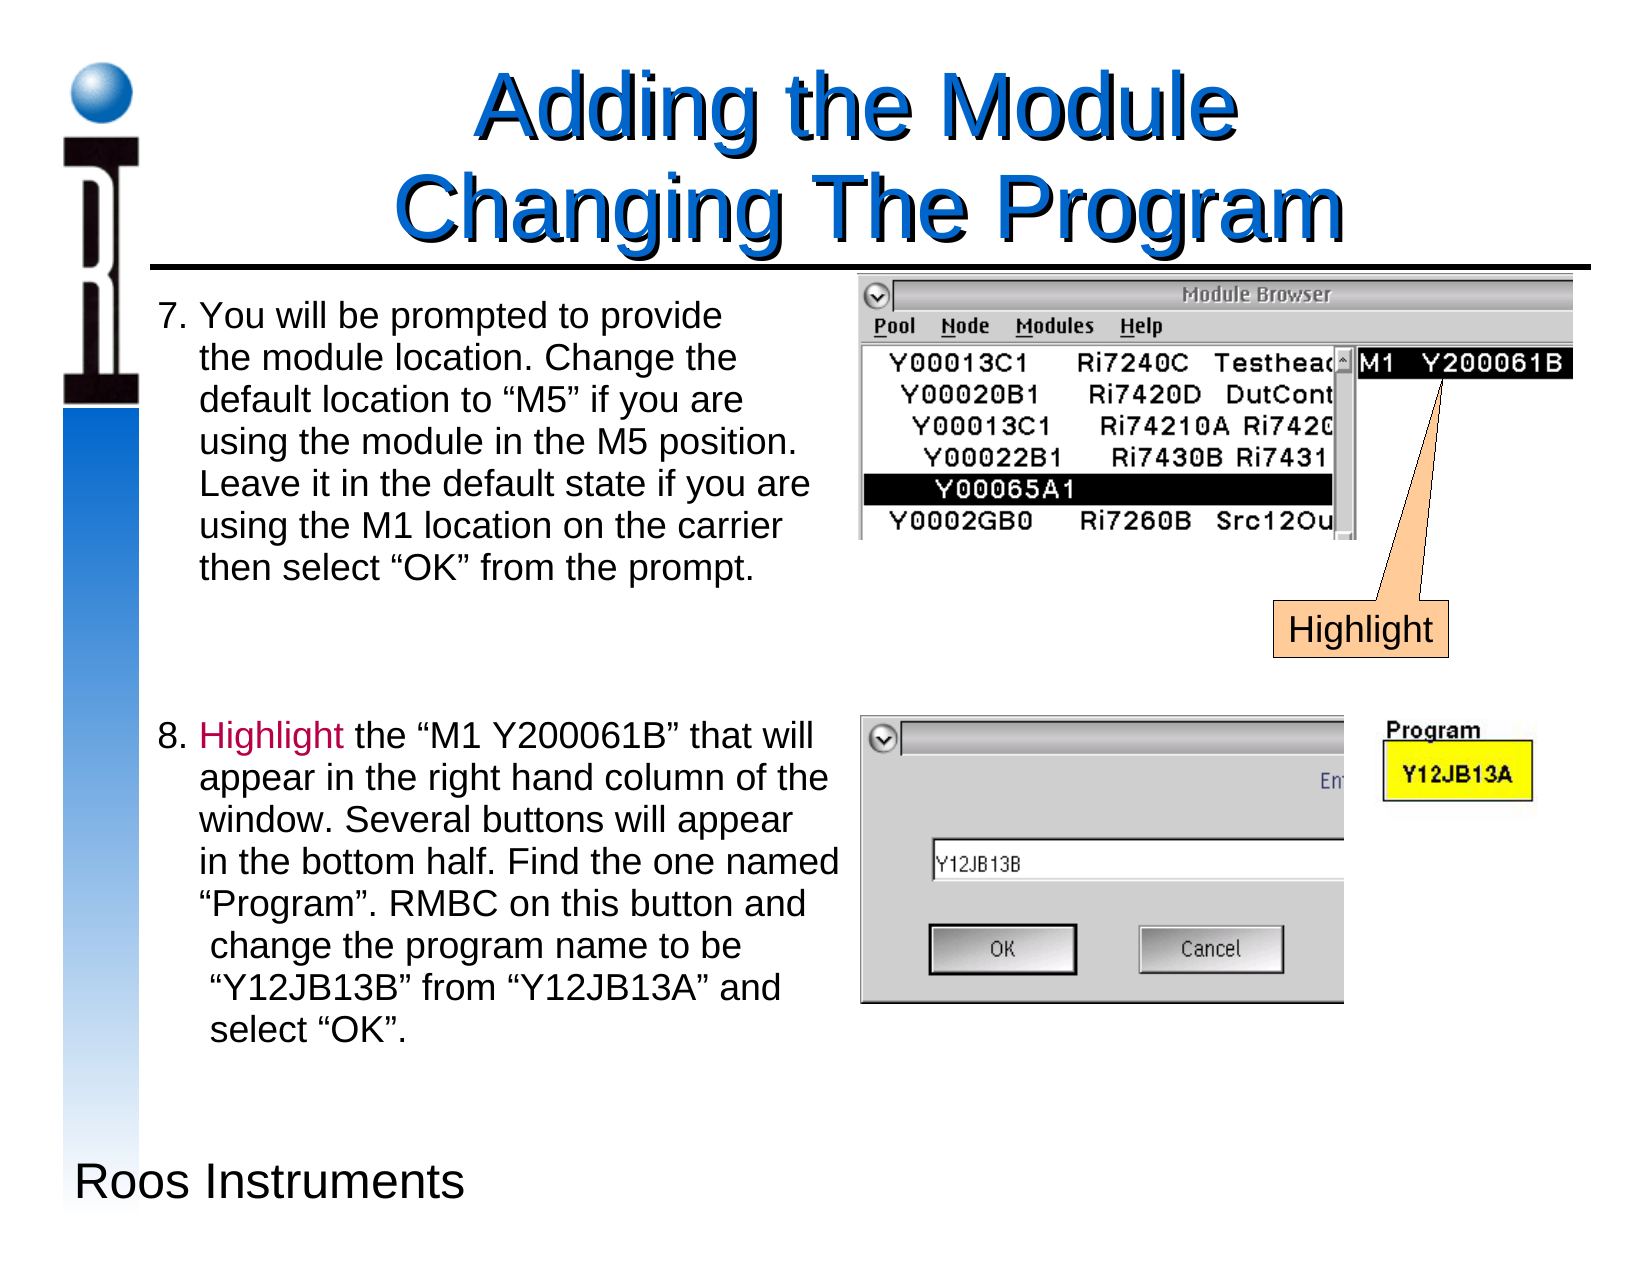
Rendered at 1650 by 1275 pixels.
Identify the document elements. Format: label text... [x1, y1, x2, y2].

title Adding the Module Changing The Program [147, 53, 1591, 259]
text_box Highlight [1273, 377, 1449, 658]
picture [1369, 710, 1552, 824]
picture [860, 715, 1344, 1004]
text_box 7. You will be prompted to provide the module location. Change the default location to “M5” if you are using the module in the M5 position. Leave it in the default state if you are using the M1 location on the carrier then select “OK” from the prompt. 8. Highlight the “M1 Y200061B” that will appear in the right hand column of the window. Several buttons will appear in the bottom half. Find the one named “Program”. RMBC on this button and change the program name to be “Y12JB13B” from “Y12JB13A” and select “OK”. [142, 287, 866, 1231]
picture [857, 273, 1573, 540]
picture [59, 59, 144, 411]
